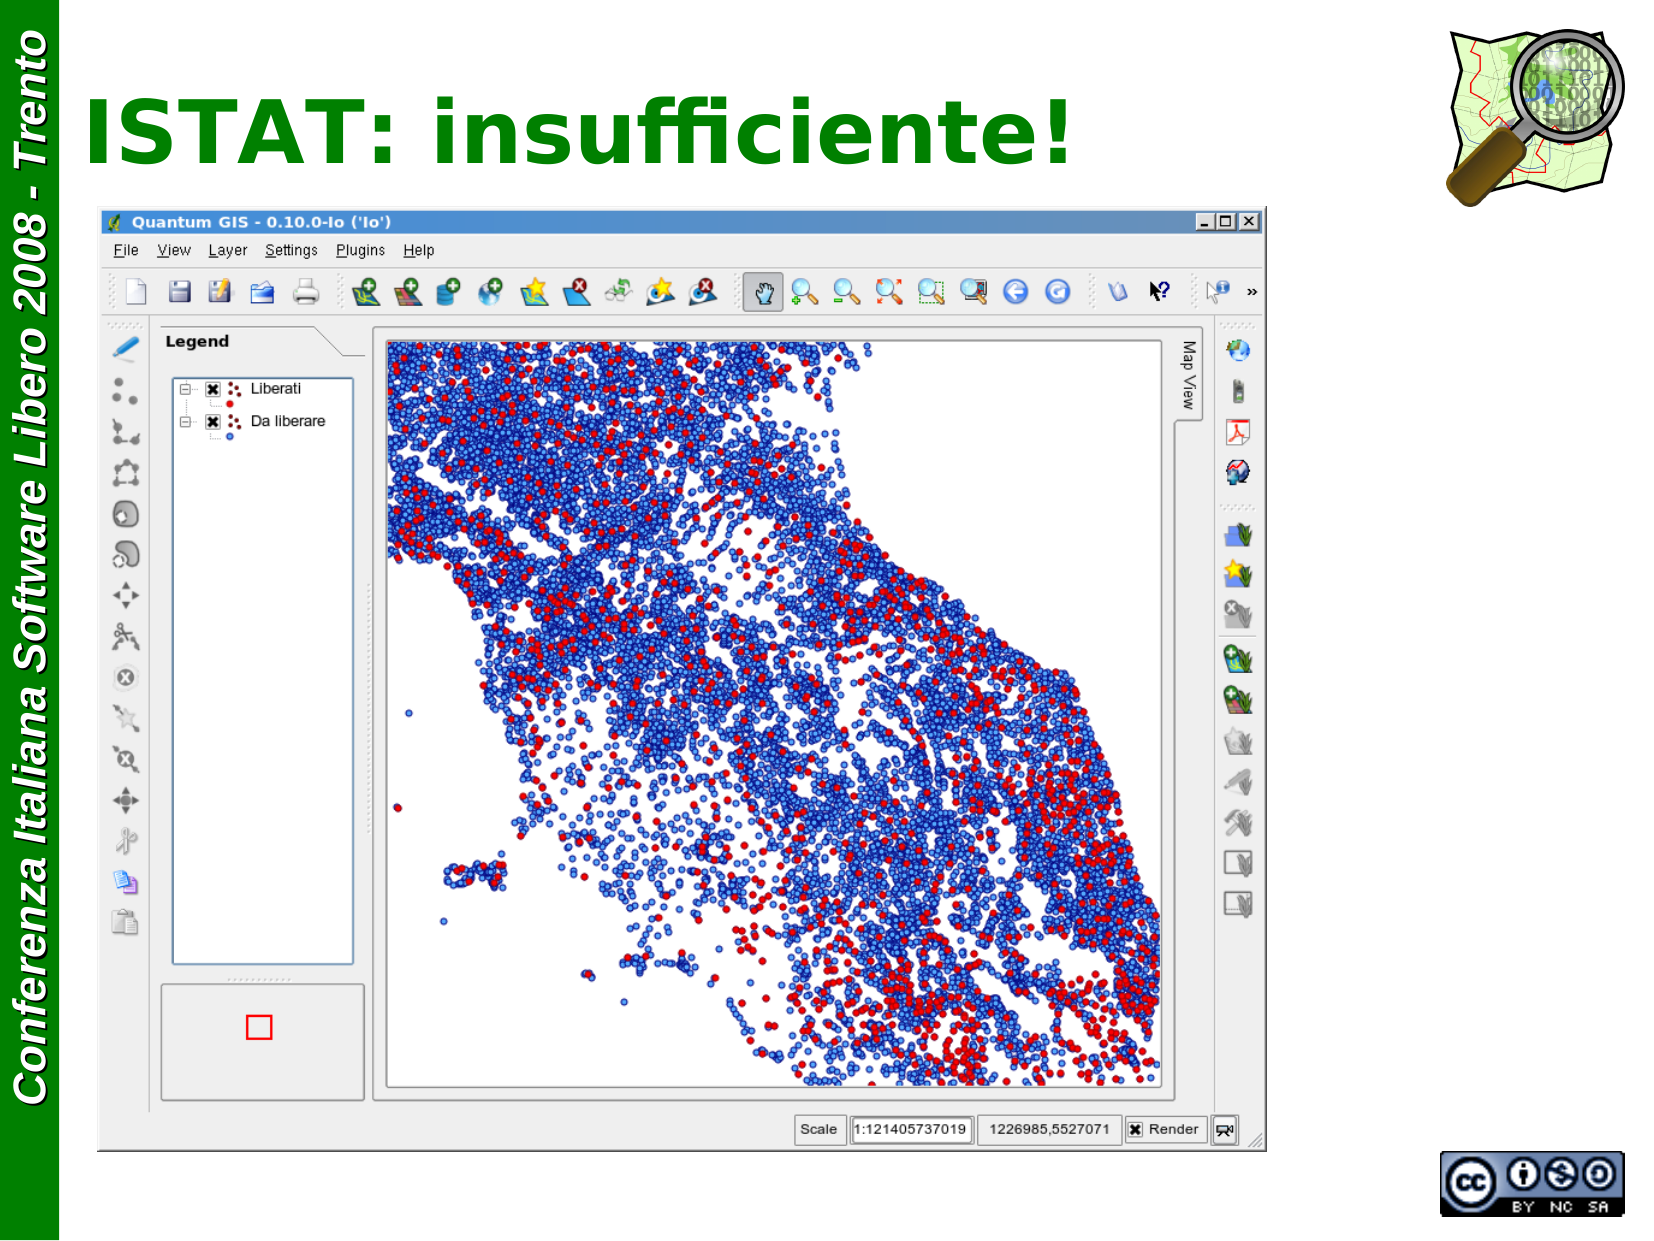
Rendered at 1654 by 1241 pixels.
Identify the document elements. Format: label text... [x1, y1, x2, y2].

title ISTAT: insufficiente! [82, 36, 1359, 230]
picture [1440, 1151, 1625, 1217]
picture [97, 206, 1267, 1152]
picture [1446, 29, 1625, 207]
